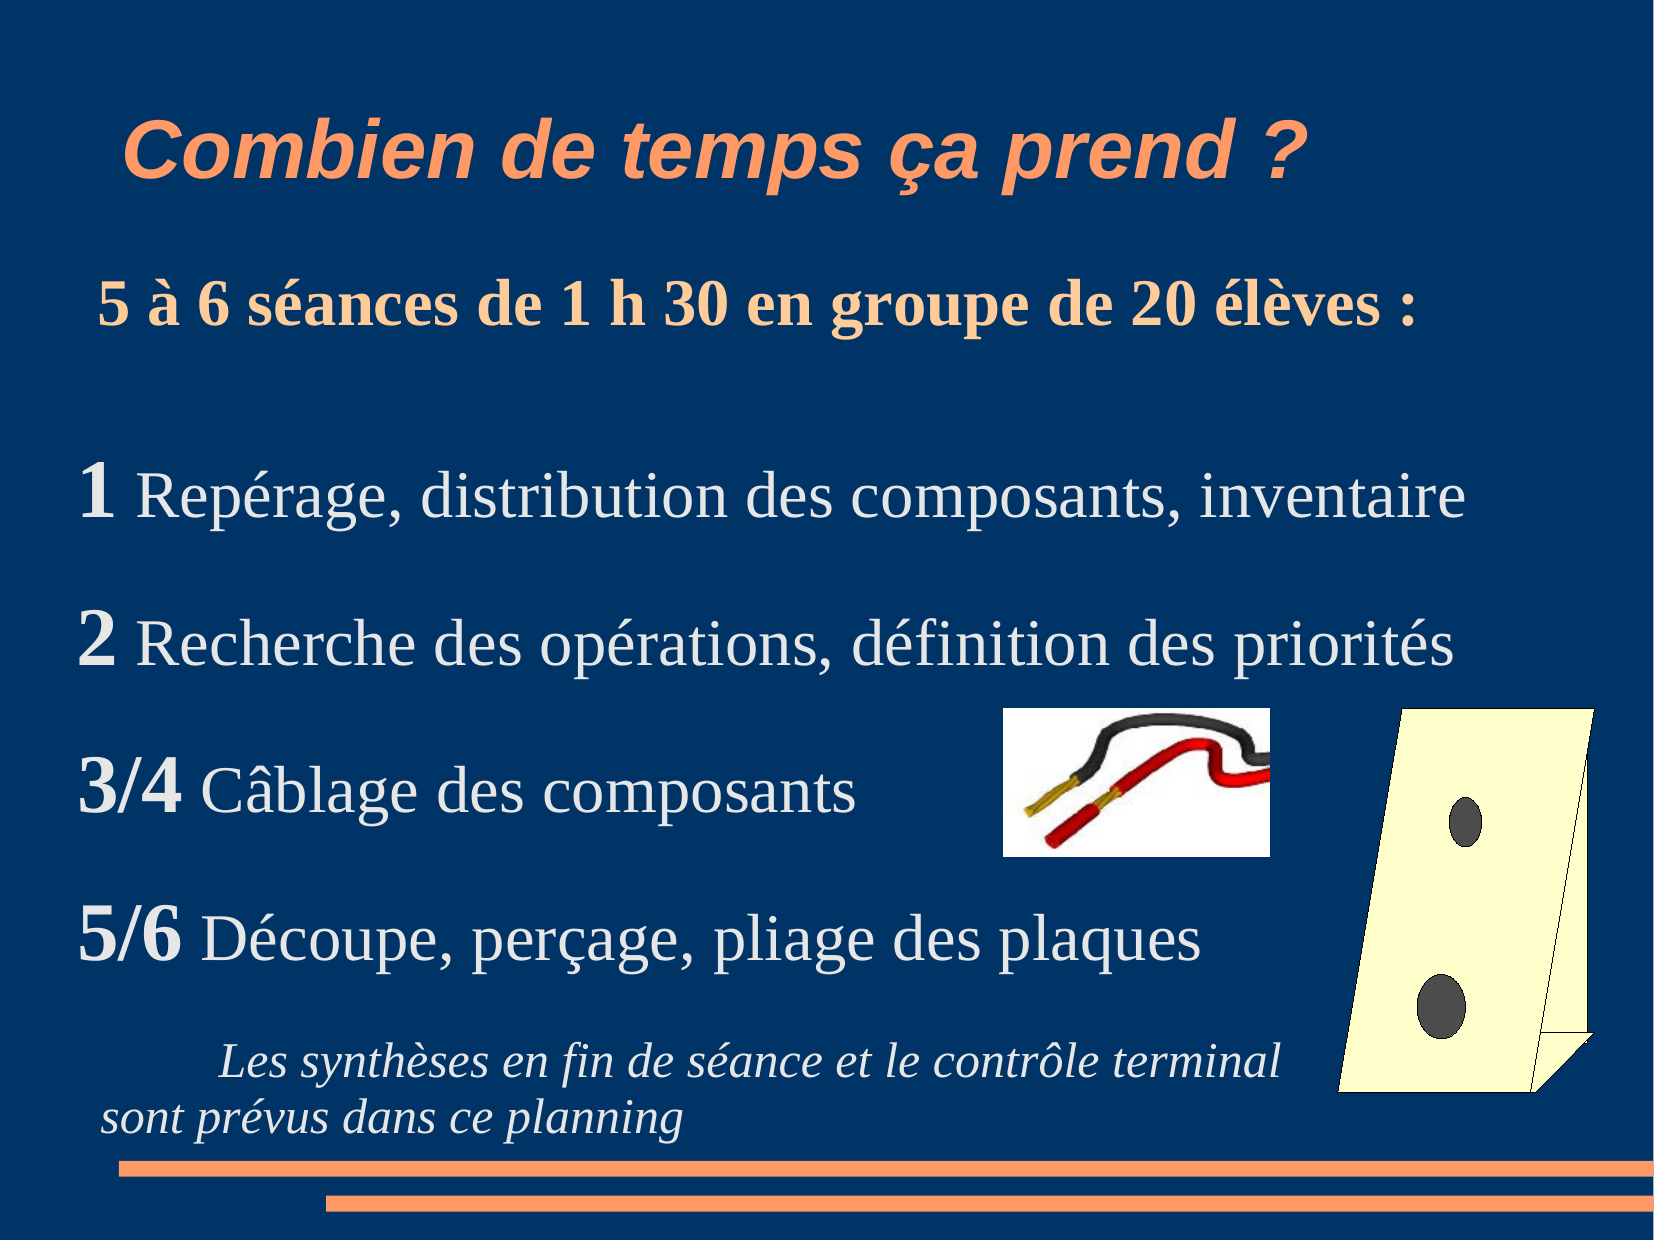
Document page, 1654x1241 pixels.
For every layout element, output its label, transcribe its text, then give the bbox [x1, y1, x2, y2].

picture [1003, 708, 1270, 857]
list 5 à 6 séances de 1 h 30 en groupe de 20 élèves : [85, 265, 1477, 403]
text_box 2 Recherche des opérations, définition des priorités [59, 590, 1625, 684]
text_box 5/6 Découpe, perçage, pliage des plaques [59, 885, 1359, 979]
text_box Les synthèses en fin de séance et le contrôle terminal sont prévus dans ce planning [29, 1033, 1329, 1146]
text_box [1337, 708, 1595, 1093]
text_box 1 Repérage, distribution des composants, inventaire [59, 442, 1625, 536]
title Combien de temps ça prend ? [121, 46, 1534, 254]
text_box 3/4 Câblage des composants [59, 738, 1003, 831]
